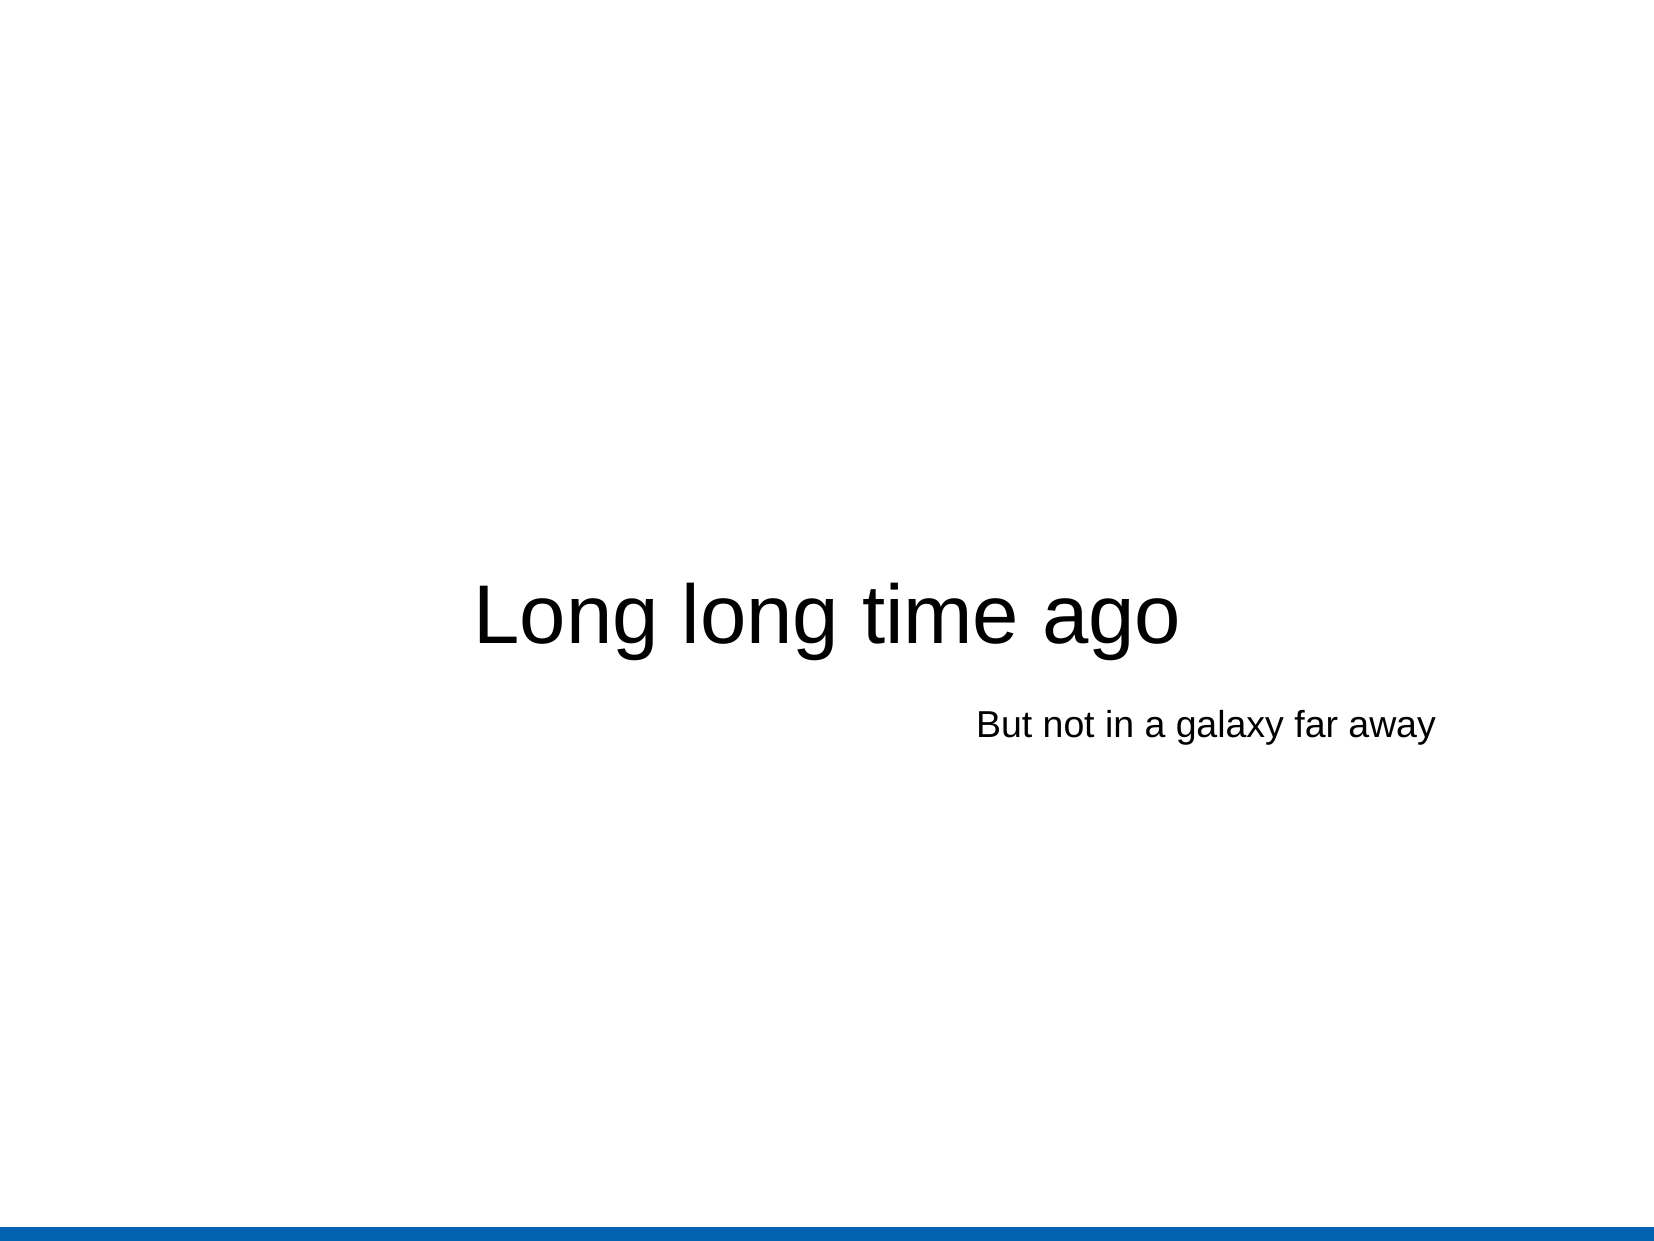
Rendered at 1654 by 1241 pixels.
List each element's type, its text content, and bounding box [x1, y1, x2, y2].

text_box But not in a galaxy far away [961, 696, 1453, 754]
subtitle Long long time ago [121, 112, 1534, 1117]
